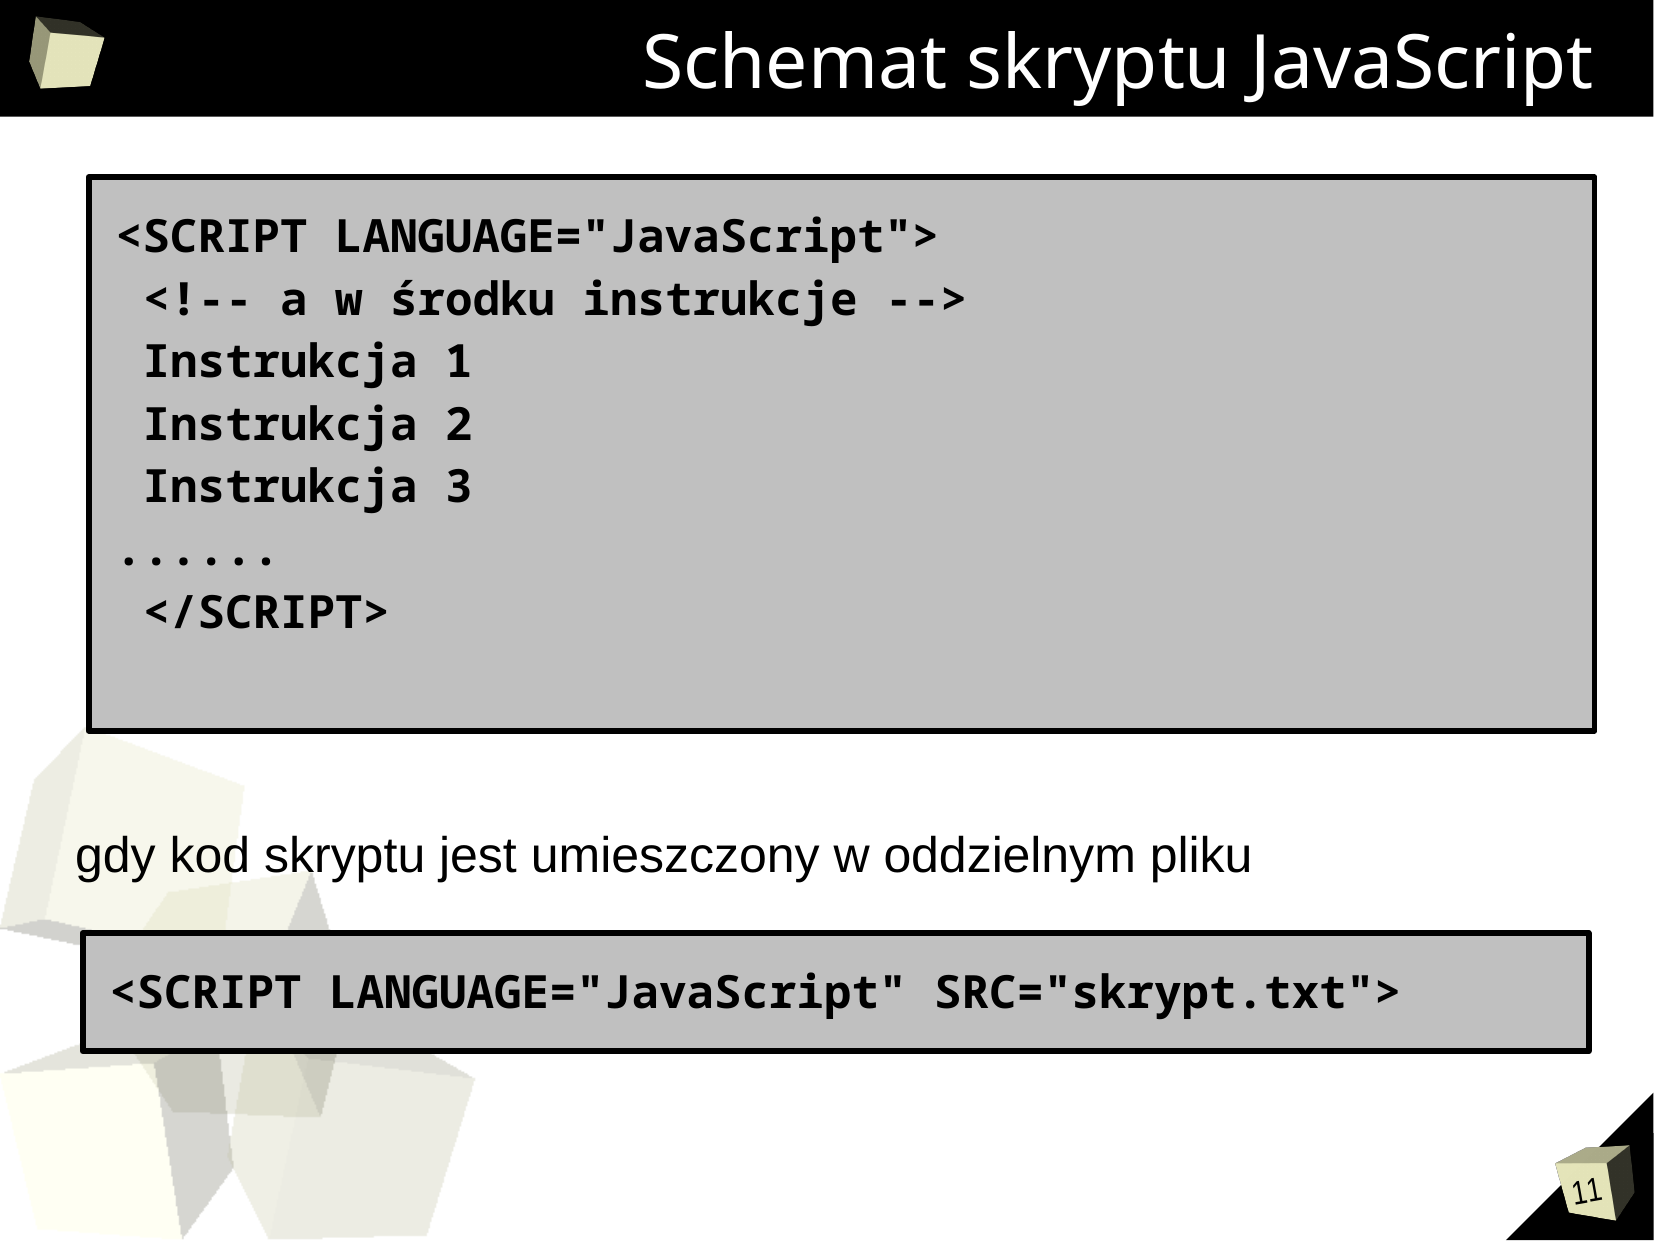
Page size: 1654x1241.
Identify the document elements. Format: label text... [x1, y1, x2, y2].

text_box <SCRIPT LANGUAGE="JavaScript" SRC="skrypt.txt"> [82, 933, 1589, 1052]
list gdy kod skryptu jest umieszczony w oddzielnym pliku [57, 826, 1625, 945]
text_box <SCRIPT LANGUAGE="JavaScript"> <!-- a w środku instrukcje --> Instrukcja 1 Instrukcja 2 Instrukcja 3 ...... </SCRIPT> [88, 177, 1595, 653]
title Schemat skryptu JavaScript [118, 0, 1595, 119]
picture [0, 726, 477, 1241]
